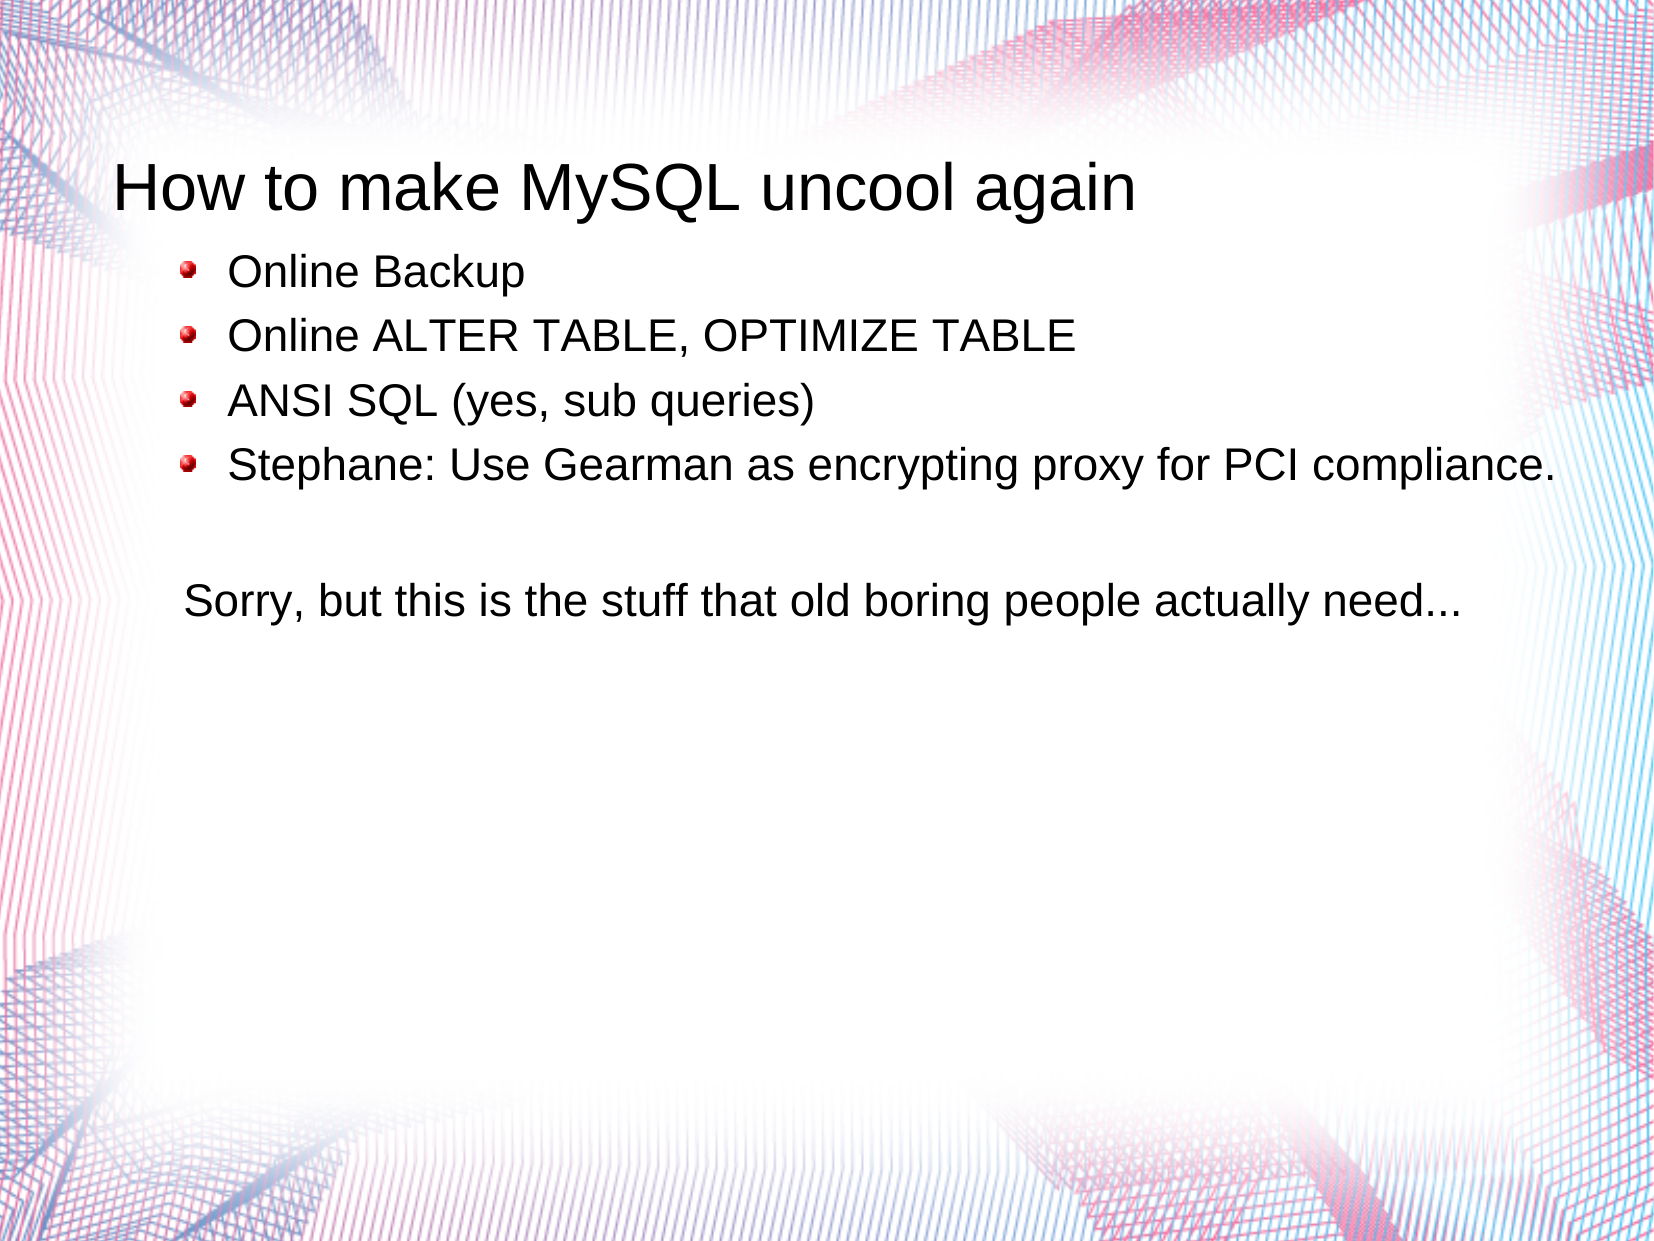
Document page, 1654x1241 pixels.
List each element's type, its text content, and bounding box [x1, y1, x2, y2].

list How to make MySQL uncool again Online Backup Online ALTER TABLE, OPTIMIZE TABLE ANSI SQL (yes, sub queries) Stephane: Use Gearman as encrypting proxy for PCI compliance. Sorry, but this is the stuff that old boring people actually need... [112, 150, 1571, 1094]
picture [0, 0, 1654, 1241]
